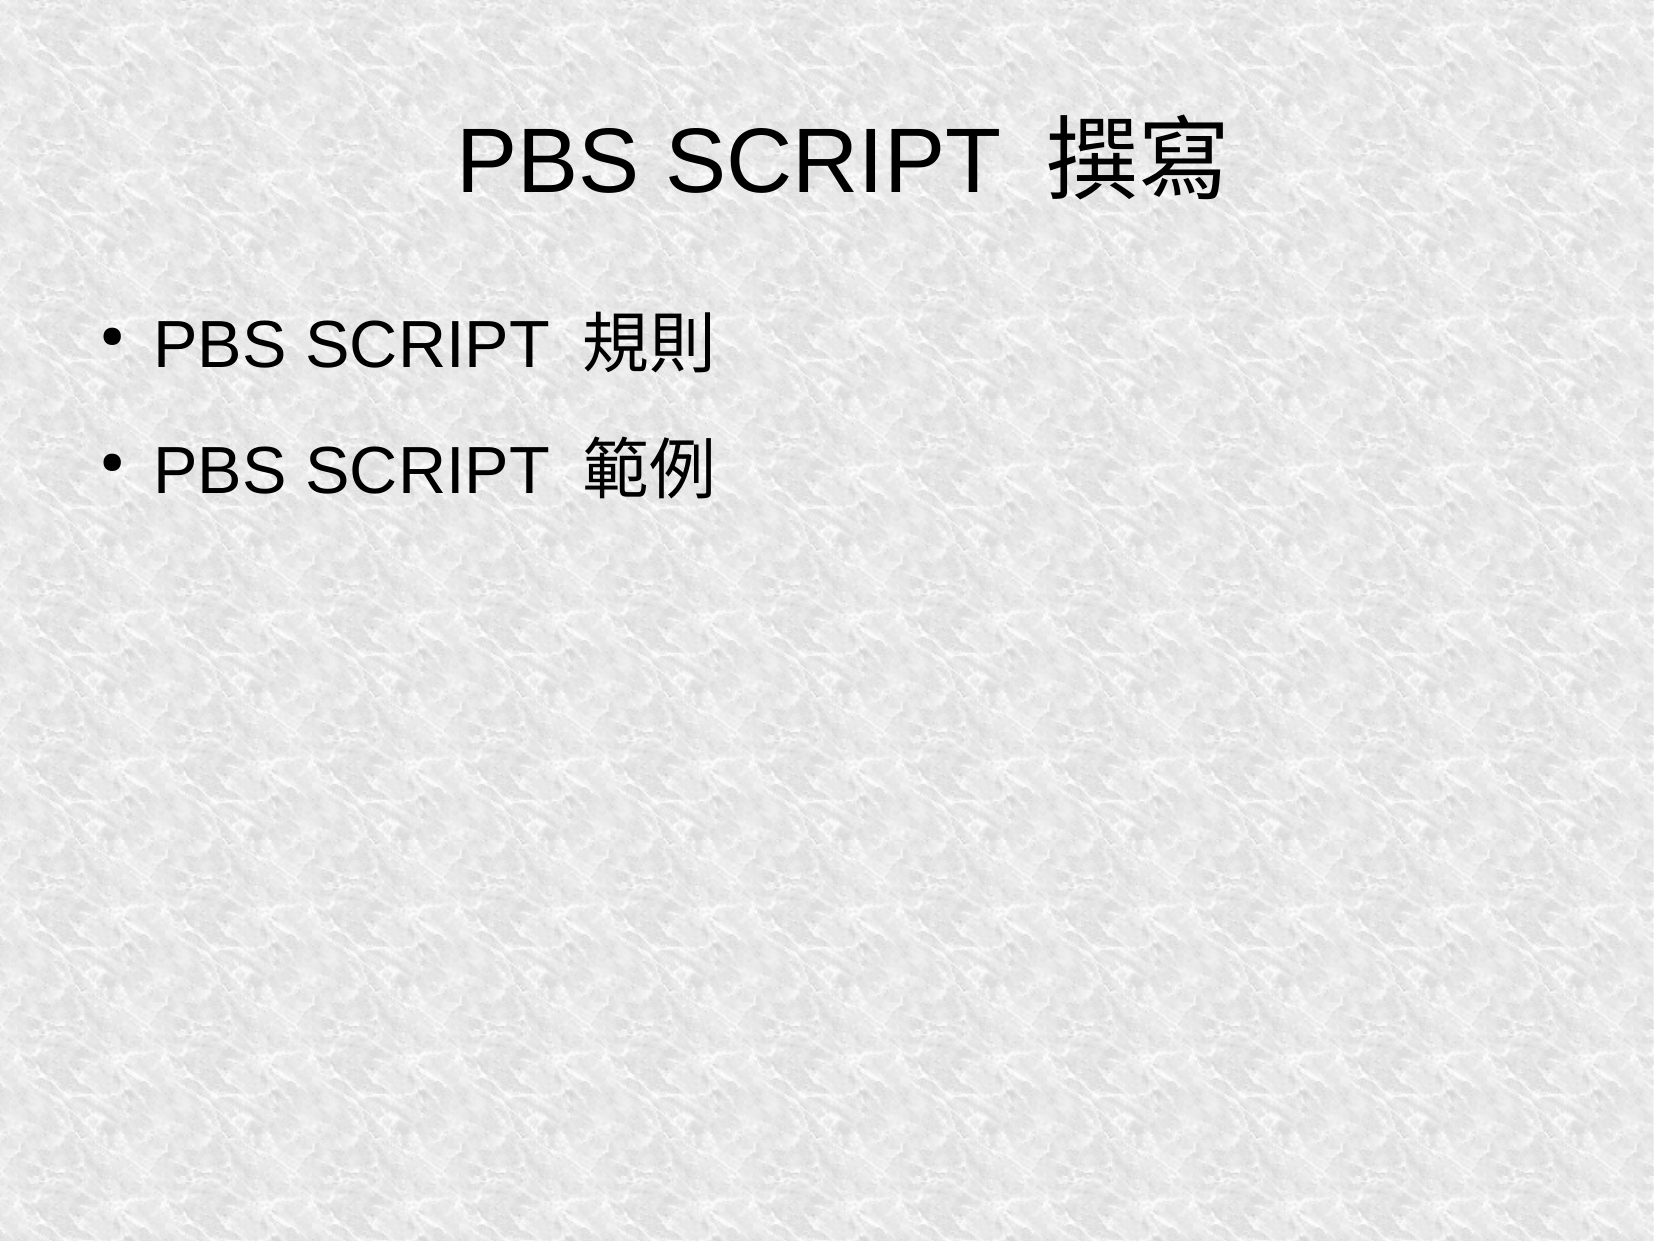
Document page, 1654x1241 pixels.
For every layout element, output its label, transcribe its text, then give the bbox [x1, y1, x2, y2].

list PBS SCRIPT 規則 PBS SCRIPT 範例 [82, 290, 1571, 1109]
picture [0, 0, 1654, 1241]
title PBS SCRIPT 撰寫 [82, 49, 1571, 257]
